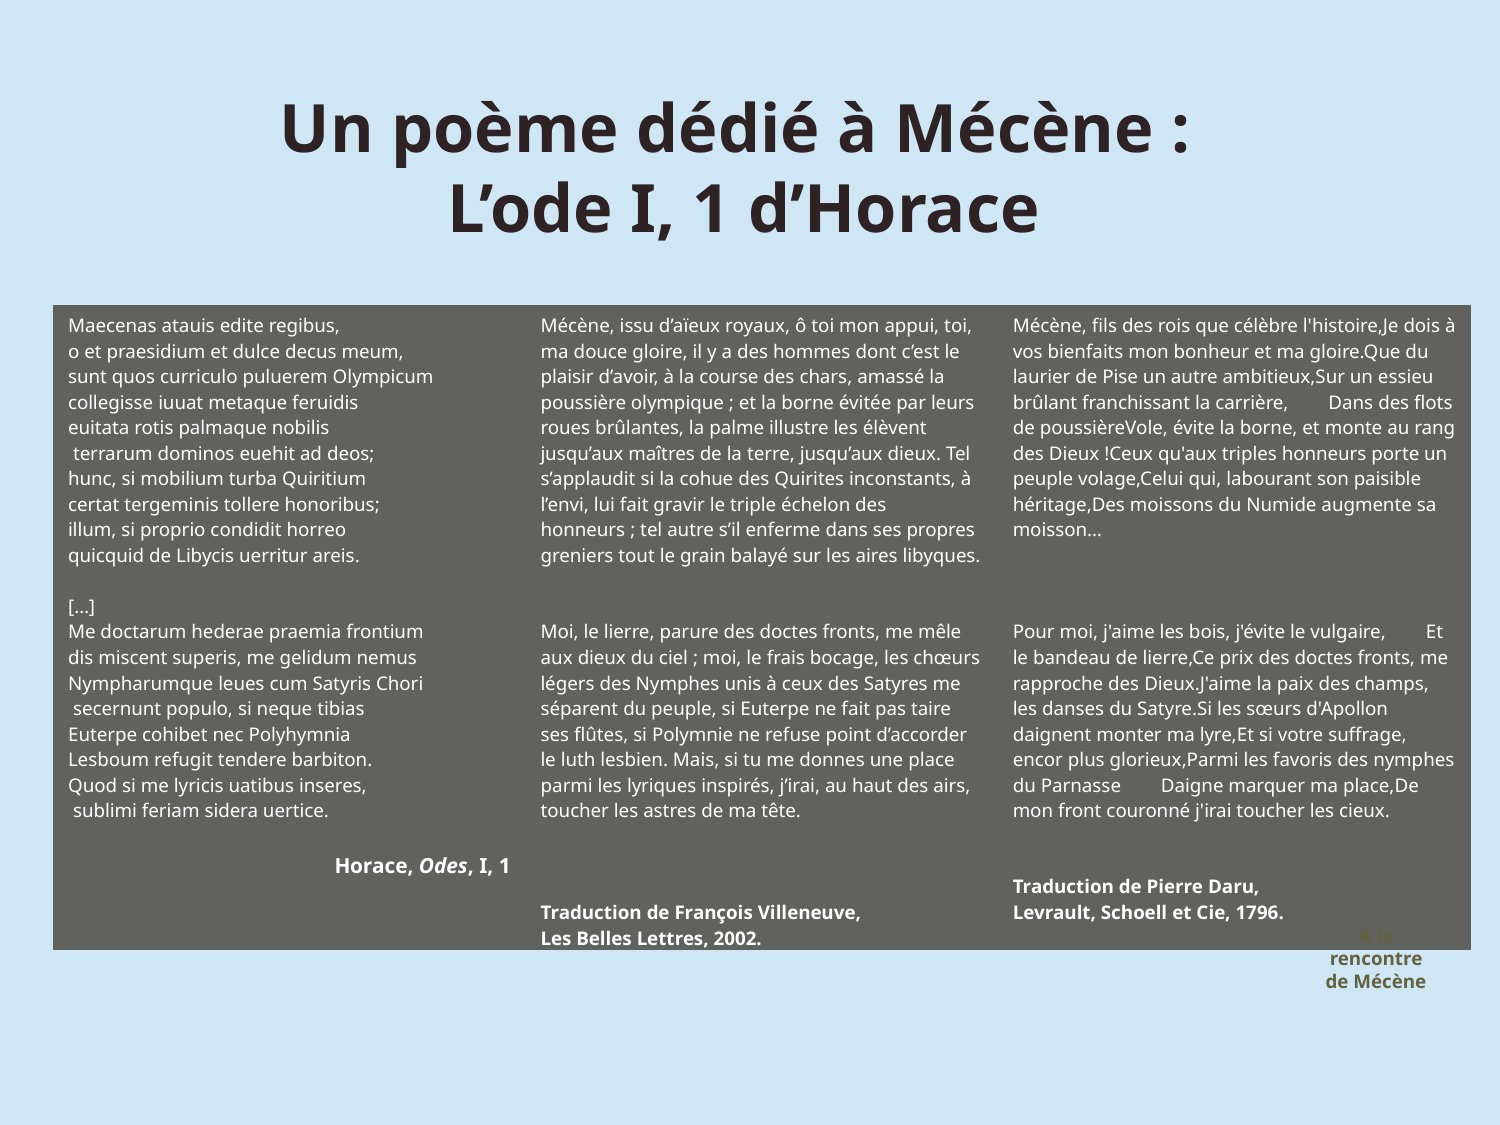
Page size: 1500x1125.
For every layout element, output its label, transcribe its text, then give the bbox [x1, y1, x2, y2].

table_header Mécène, issu d’aïeux royaux, ô toi mon appui, toi, ma douce gloire, il y a des hommes dont c’est le plaisir d’avoir, à la course des chars, amassé la poussière olympique ; et la borne évitée par leurs roues brûlantes, la palme illustre les élèvent jusqu’aux maîtres de la terre, jusqu’aux dieux. Tel s’applaudit si la cohue des Quirites inconstants, à l’envi, lui fait gravir le triple échelon des honneurs ; tel autre s’il enferme dans ses propres greniers tout le grain balayé sur les aires libyques. Moi, le lierre, parure des doctes fronts, me mêle aux dieux du ciel ; moi, le frais bocage, les chœurs légers des Nymphes unis à ceux des Satyres me séparent du peuple, si Euterpe ne fait pas taire ses flûtes, si Polymnie ne refuse point d’accorder le luth lesbien. Mais, si tu me donnes une place parmi les lyriques inspirés, j’irai, au haut des airs, toucher les astres de ma tête. Traduction de François Villeneuve, Les Belles Lettres, 2002. [526, 305, 998, 950]
table_header Mécène, fils des rois que célèbre l'histoire,Je dois à vos bienfaits mon bonheur et ma gloire.Que du laurier de Pise un autre ambitieux,Sur un essieu brûlant franchissant la carrière, Dans des flots de poussièreVole, évite la borne, et monte au rang des Dieux !Ceux qu'aux triples honneurs porte un peuple volage,Celui qui, labourant son paisible héritage,Des moissons du Numide augmente sa moisson… Pour moi, j'aime les bois, j'évite le vulgaire, Et le bandeau de lierre,Ce prix des doctes fronts, me rapproche des Dieux.J'aime la paix des champs, les danses du Satyre.Si les sœurs d'Apollon daignent monter ma lyre,Et si votre suffrage, encor plus glorieux,Parmi les favoris des nymphes du Parnasse Daigne marquer ma place,De mon front couronné j'irai toucher les cieux. Traduction de Pierre Daru, Levrault, Schoell et Cie, 1796. [998, 305, 1471, 950]
table_header Maecenas atauis edite regibus, o et praesidium et dulce decus meum, sunt quos curriculo puluerem Olympicum collegisse iuuat metaque feruidis euitata rotis palmaque nobilis terrarum dominos euehit ad deos; hunc, si mobilium turba Quiritium certat tergeminis tollere honoribus; illum, si proprio condidit horreo quicquid de Libycis uerritur areis. […] Me doctarum hederae praemia frontium dis miscent superis, me gelidum nemus Nympharumque leues cum Satyris Chori secernunt populo, si neque tibias Euterpe cohibet nec Polyhymnia Lesboum refugit tendere barbiton. Quod si me lyricis uatibus inseres, sublimi feriam sidera uertice. Horace, Odes, I, 1 [53, 305, 526, 950]
text_box Un poème dédié à Mécène : L’ode I, 1 d’Horace [112, 78, 1376, 305]
